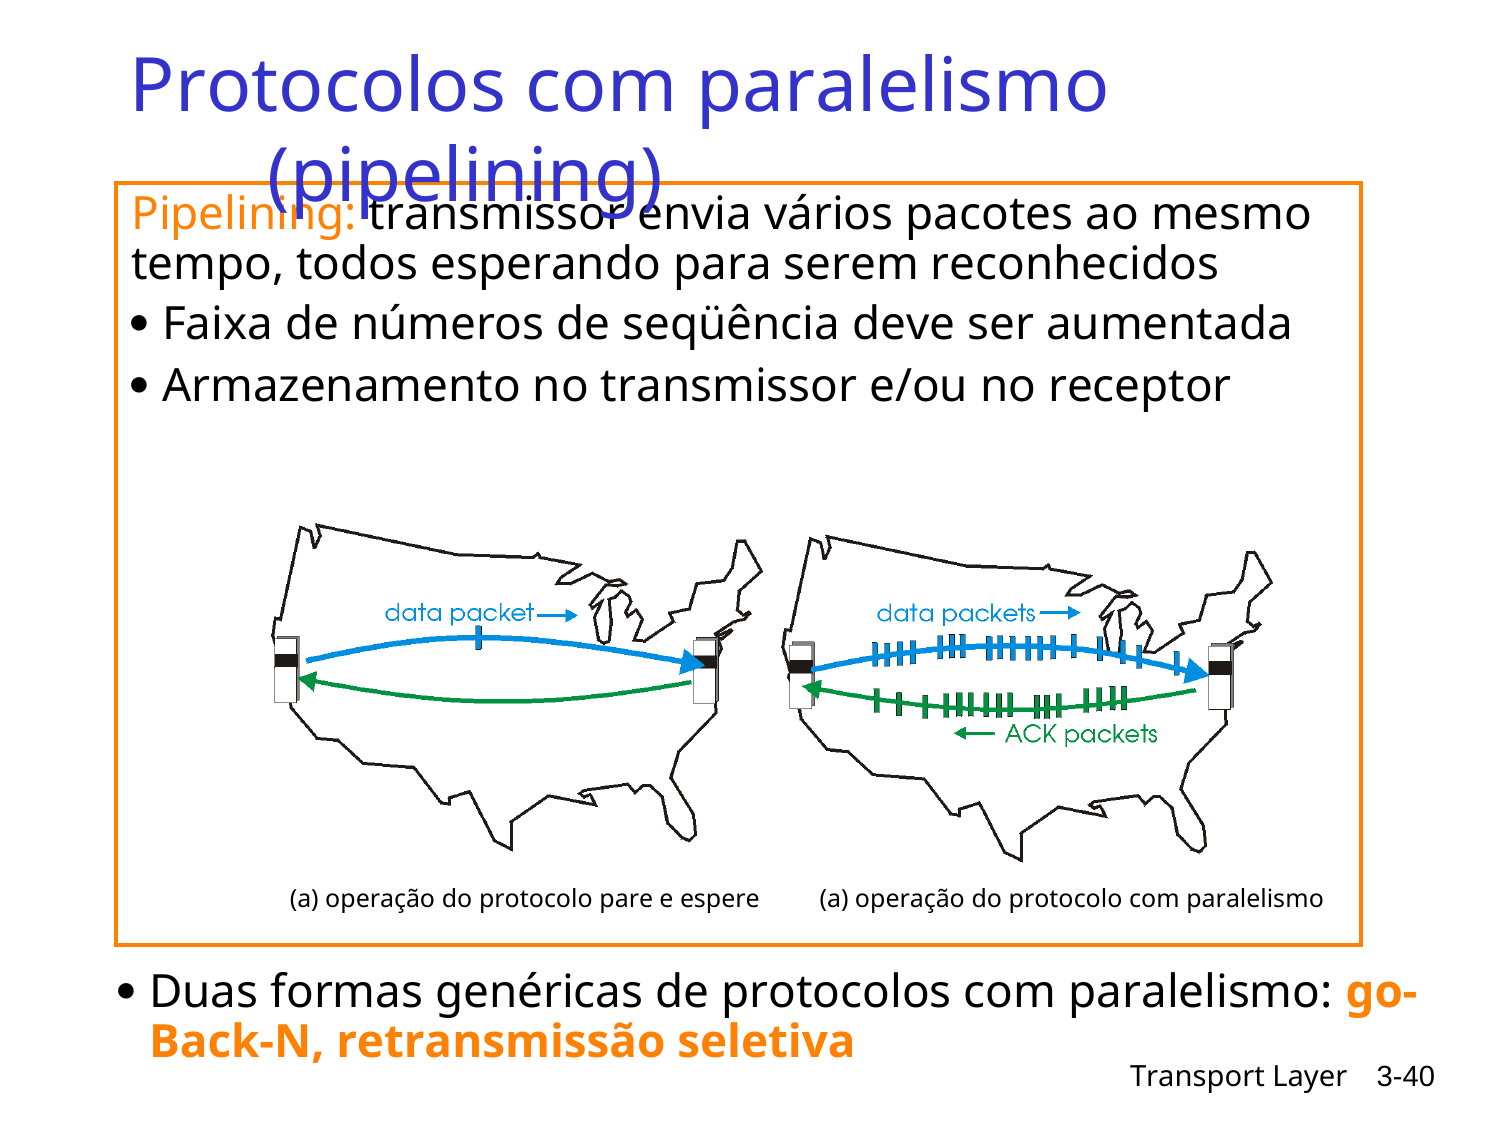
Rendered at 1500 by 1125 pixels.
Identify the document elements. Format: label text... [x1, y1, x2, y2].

text_box (a) operação do protocolo pare e espere [274, 874, 776, 921]
list Pipelining: transmissor envia vários pacotes ao mesmo tempo, todos esperando para serem reconhecidos  Faixa de números de seqüência deve ser aumentada  Armazenamento no transmissor e/ou no receptor [116, 182, 1362, 946]
text_box Transport Layer [887, 1075, 1339, 1125]
text_box Protocolos com paralelismo (pipelining) [115, 28, 1500, 154]
text_box 3-<número> [1339, 1075, 1451, 1125]
text_box (a) operação do protocolo com paralelismo [804, 874, 1341, 921]
picture [271, 523, 1273, 913]
list  Duas formas genéricas de protocolos com paralelismo: go-Back-N, retransmissão seletiva [103, 960, 1463, 1075]
